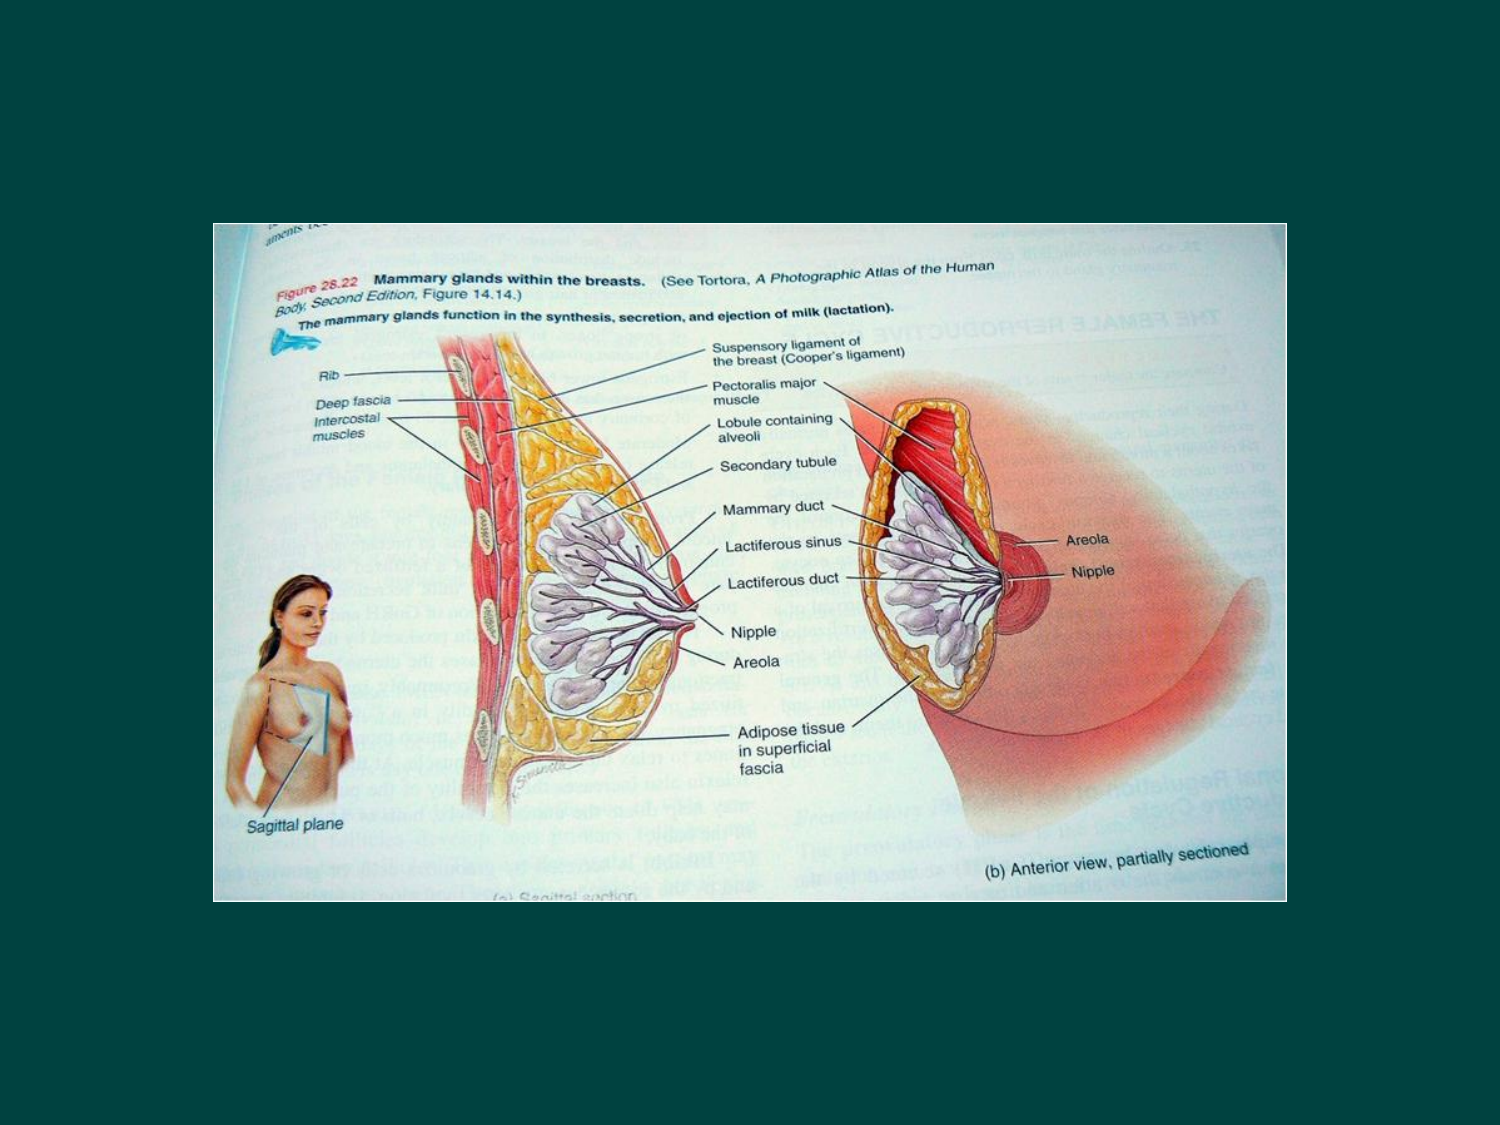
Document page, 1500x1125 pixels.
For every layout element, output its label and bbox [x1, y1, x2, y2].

picture [213, 223, 1287, 902]
